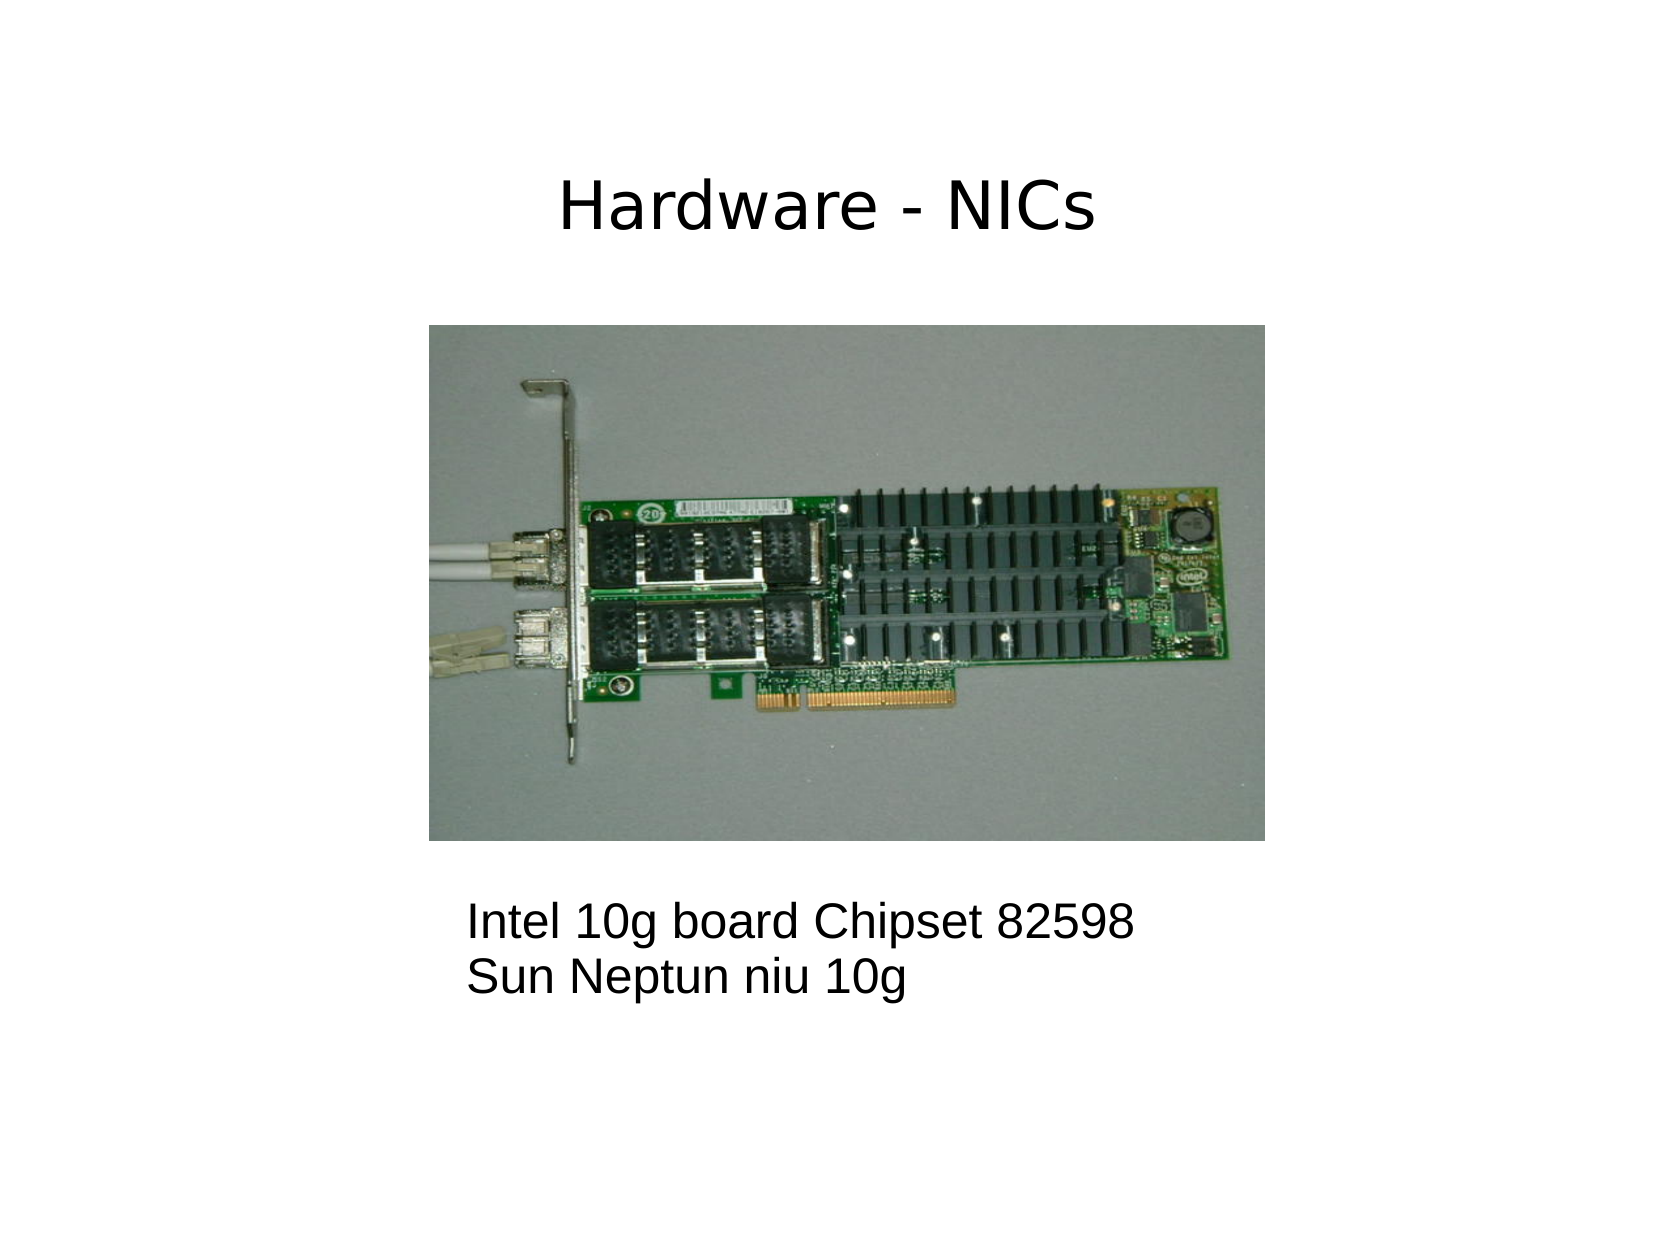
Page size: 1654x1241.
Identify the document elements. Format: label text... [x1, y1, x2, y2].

picture [429, 325, 1265, 841]
text_box Intel 10g board Chipset 82598 Sun Neptun niu 10g [451, 885, 1148, 1087]
title Hardware - NICs [121, 102, 1534, 311]
